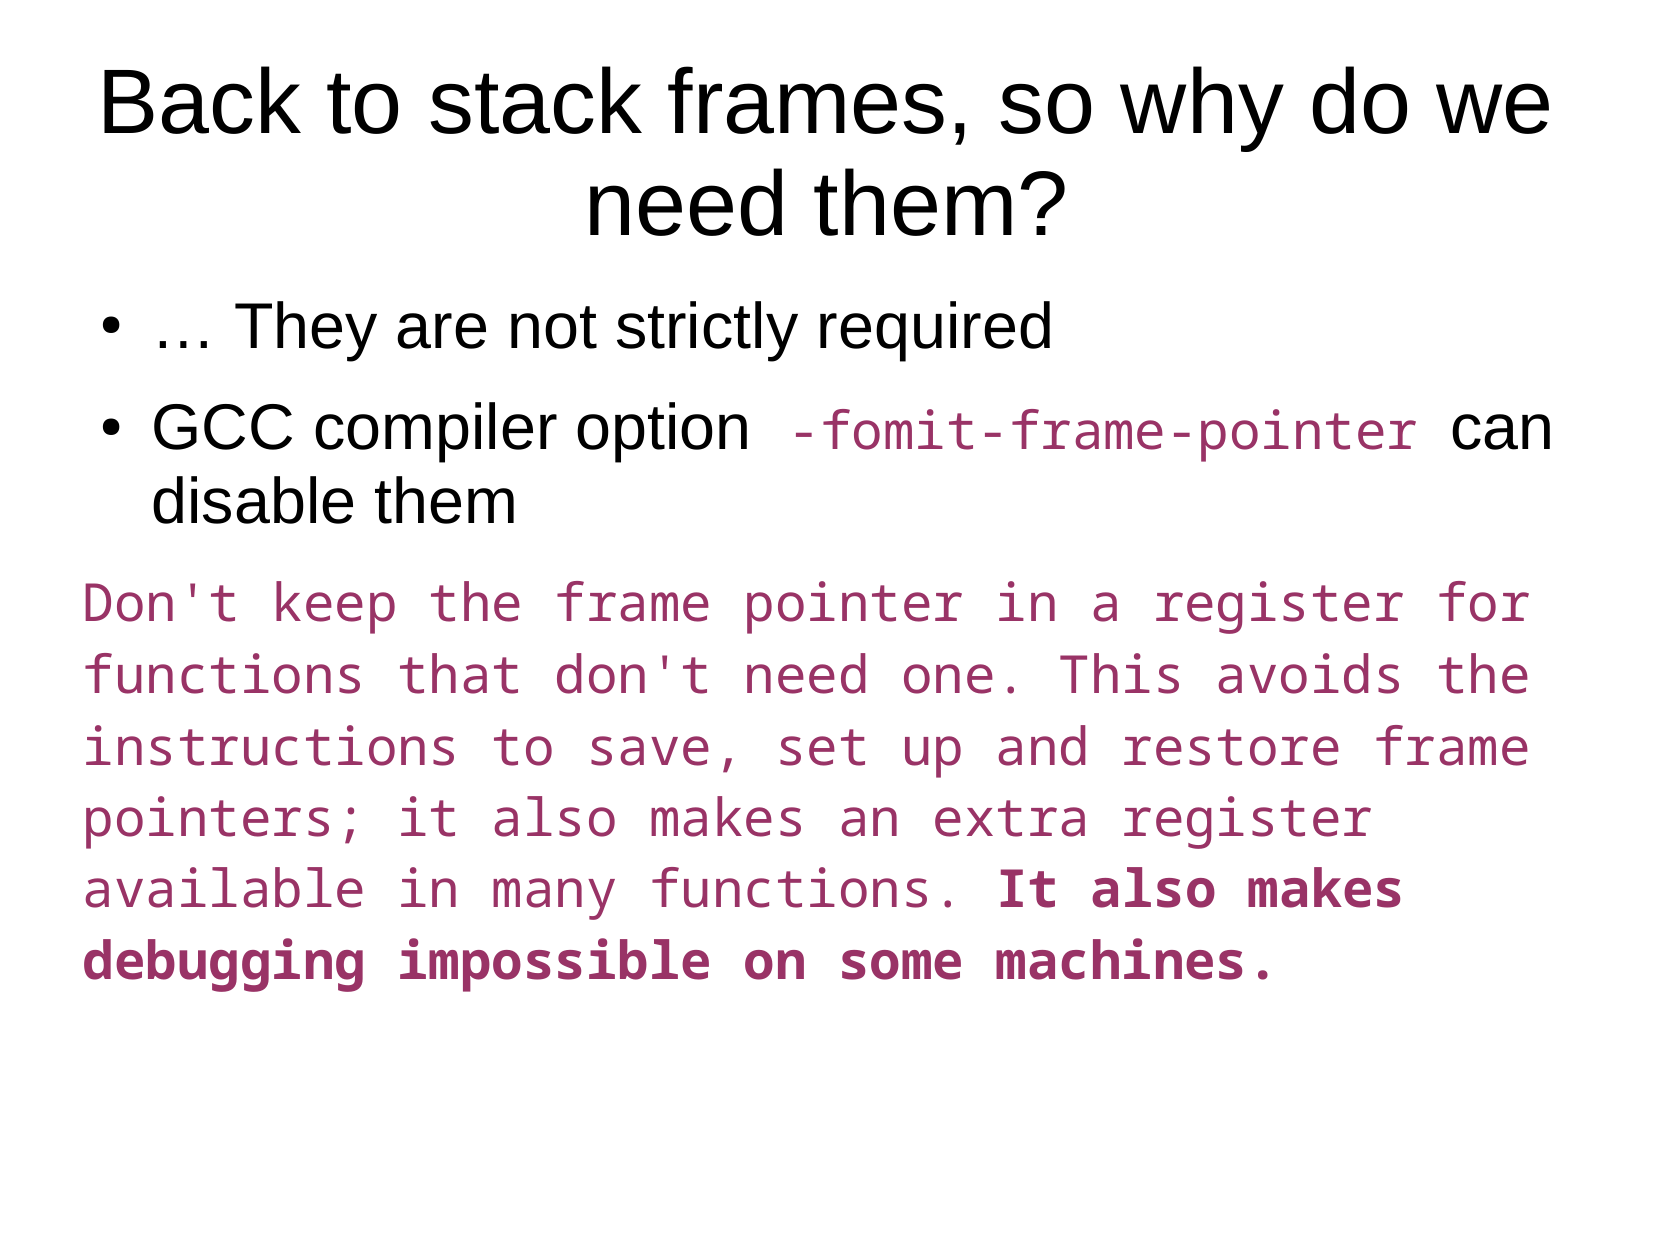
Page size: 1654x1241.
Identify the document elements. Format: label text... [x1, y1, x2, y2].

list … They are not strictly required GCC compiler option -fomit-frame-pointer can disable them Don't keep the frame pointer in a register for functions that don't need one. This avoids the instructions to save, set up and restore frame pointers; it also makes an extra register available in many functions. It also makes debugging impossible on some machines. [82, 290, 1571, 1010]
title Back to stack frames, so why do we need them? [82, 49, 1571, 257]
